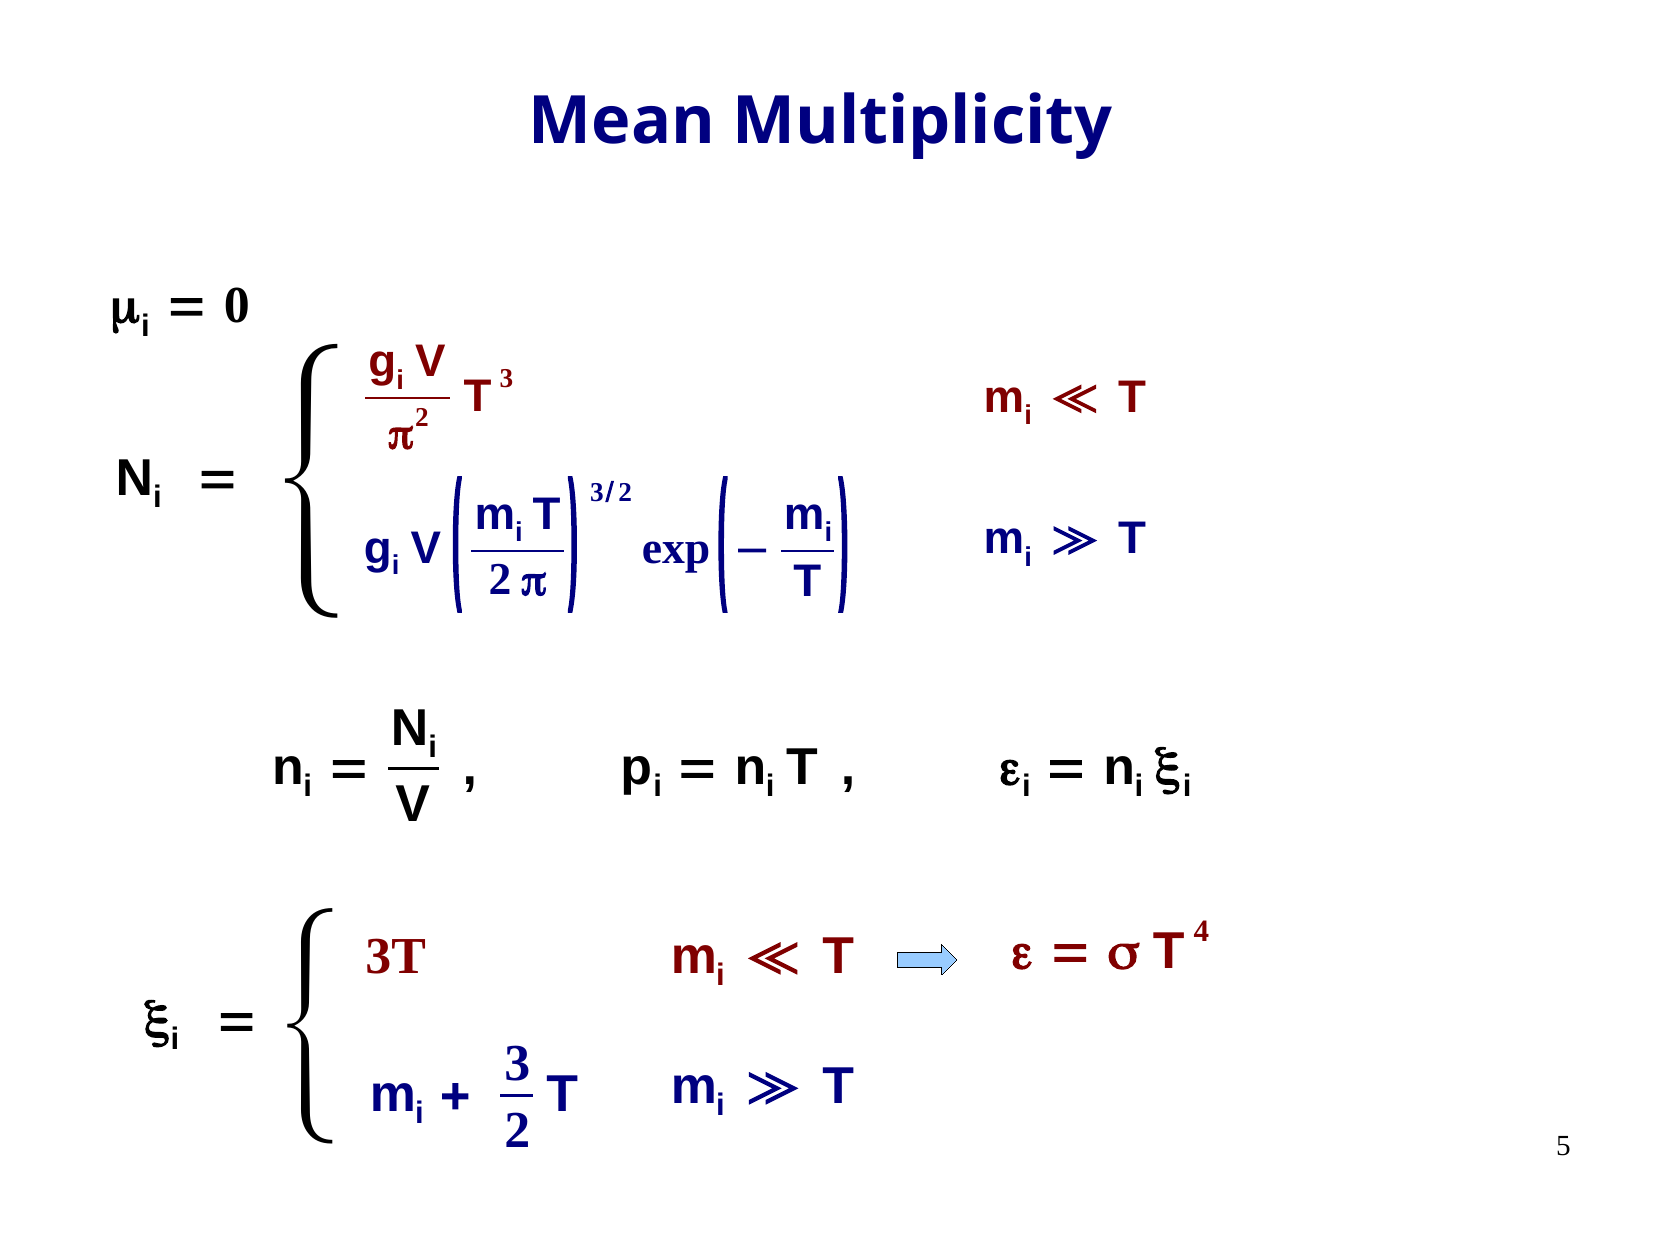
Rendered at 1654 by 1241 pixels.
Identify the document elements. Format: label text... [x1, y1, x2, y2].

chart [977, 369, 1152, 430]
title Mean Multiplicity [76, 29, 1566, 207]
chart [265, 696, 1197, 833]
chart [664, 924, 860, 994]
chart [103, 275, 256, 343]
chart [664, 1054, 860, 1124]
chart [265, 318, 858, 625]
chart [977, 511, 1152, 572]
text_box [897, 944, 957, 975]
chart [109, 446, 251, 516]
chart [136, 887, 585, 1159]
chart [1004, 913, 1216, 979]
